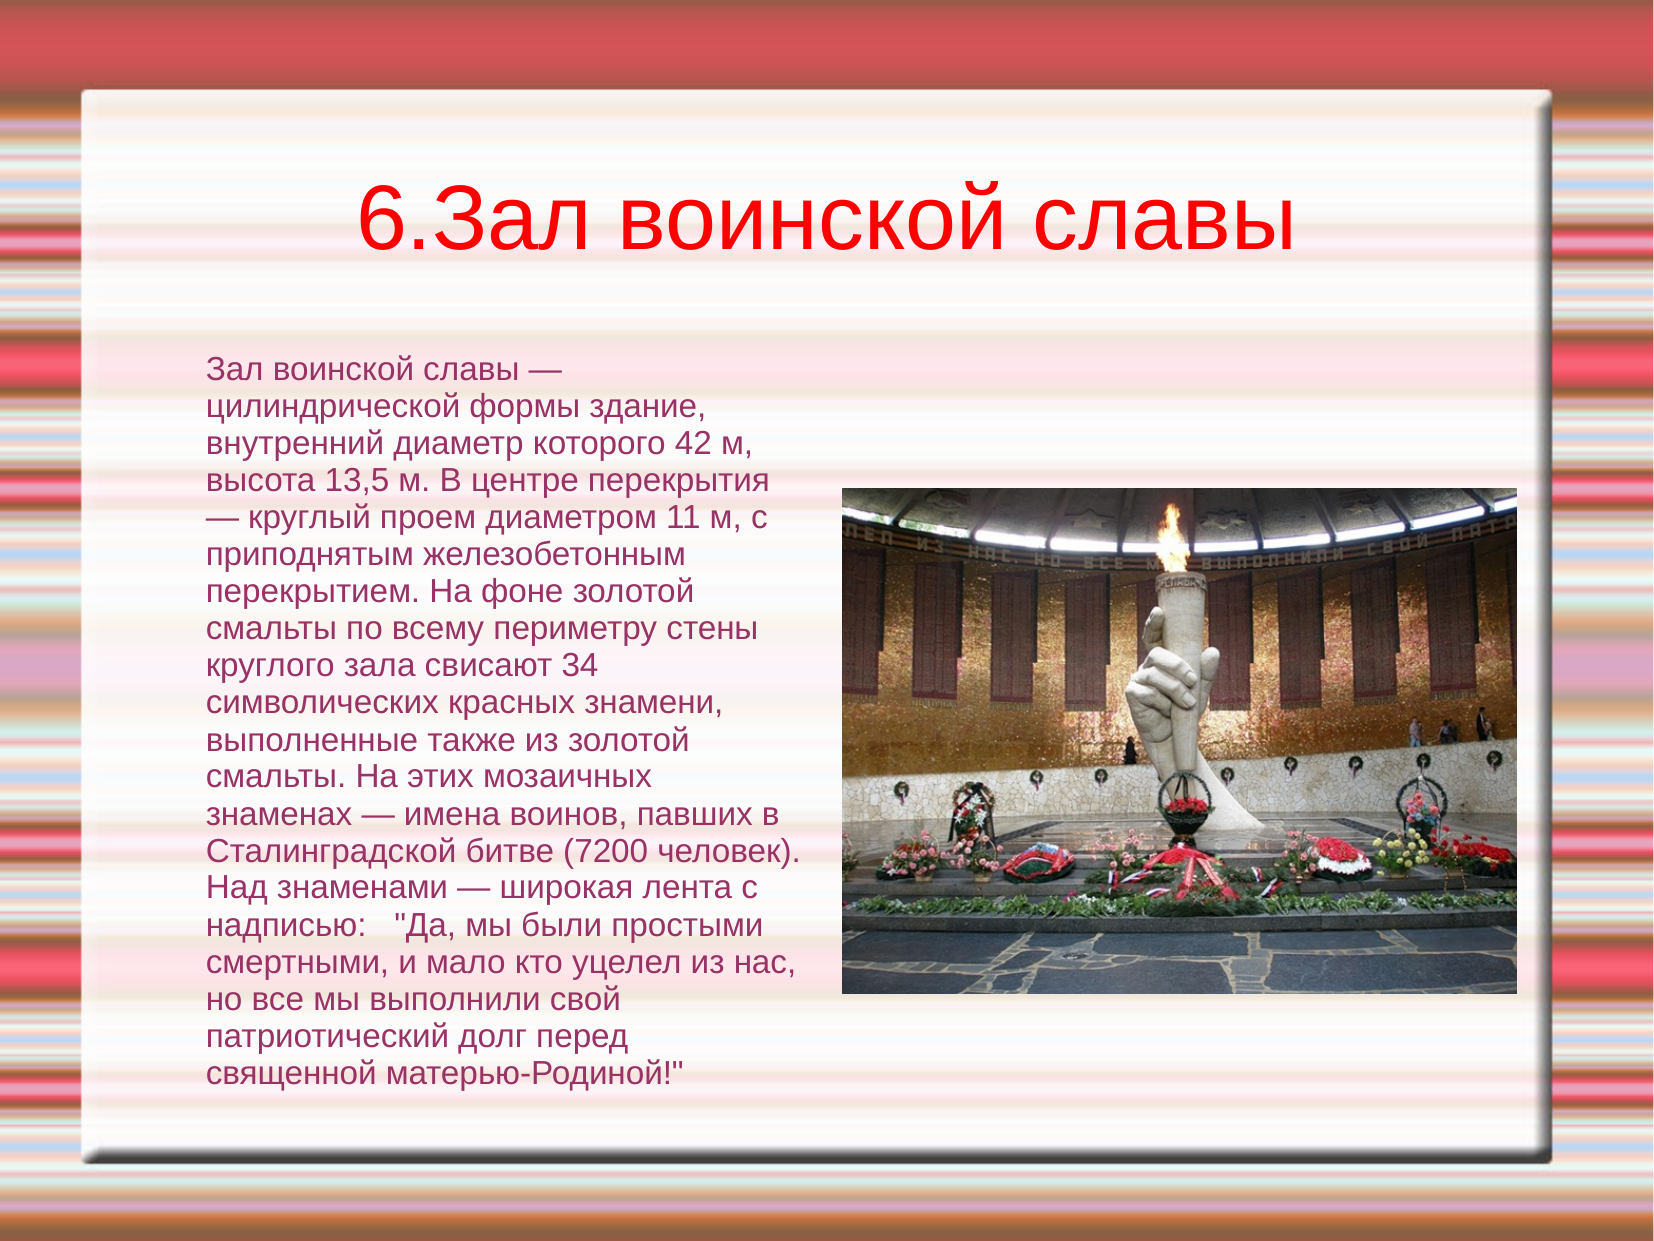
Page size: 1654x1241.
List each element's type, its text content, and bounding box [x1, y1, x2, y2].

title 6.Зал воинской славы [121, 122, 1534, 315]
list Зал воинской славы — цилиндрической формы здание, внутренний диаметр которого 42 м, высота 13,5 м. В центре перекрытия — круглый проем диаметром 11 м, с приподнятым железобетонным перекрытием. На фоне золотой смальты по всему периметру стены круглого зала свисают 34 символических красных знамени, выполненные также из золотой смальты. На этих мозаичных знаменах — имена воинов, павших в Сталинградской битве (7200 человек). Над знаменами — широкая лента с надписью: "Да, мы были простыми смертными, и мало кто уцелел из нас, но все мы выполнили свой патриотический долг перед священной матерью-Родиной!" [134, 350, 809, 1163]
picture [0, 0, 1654, 1241]
